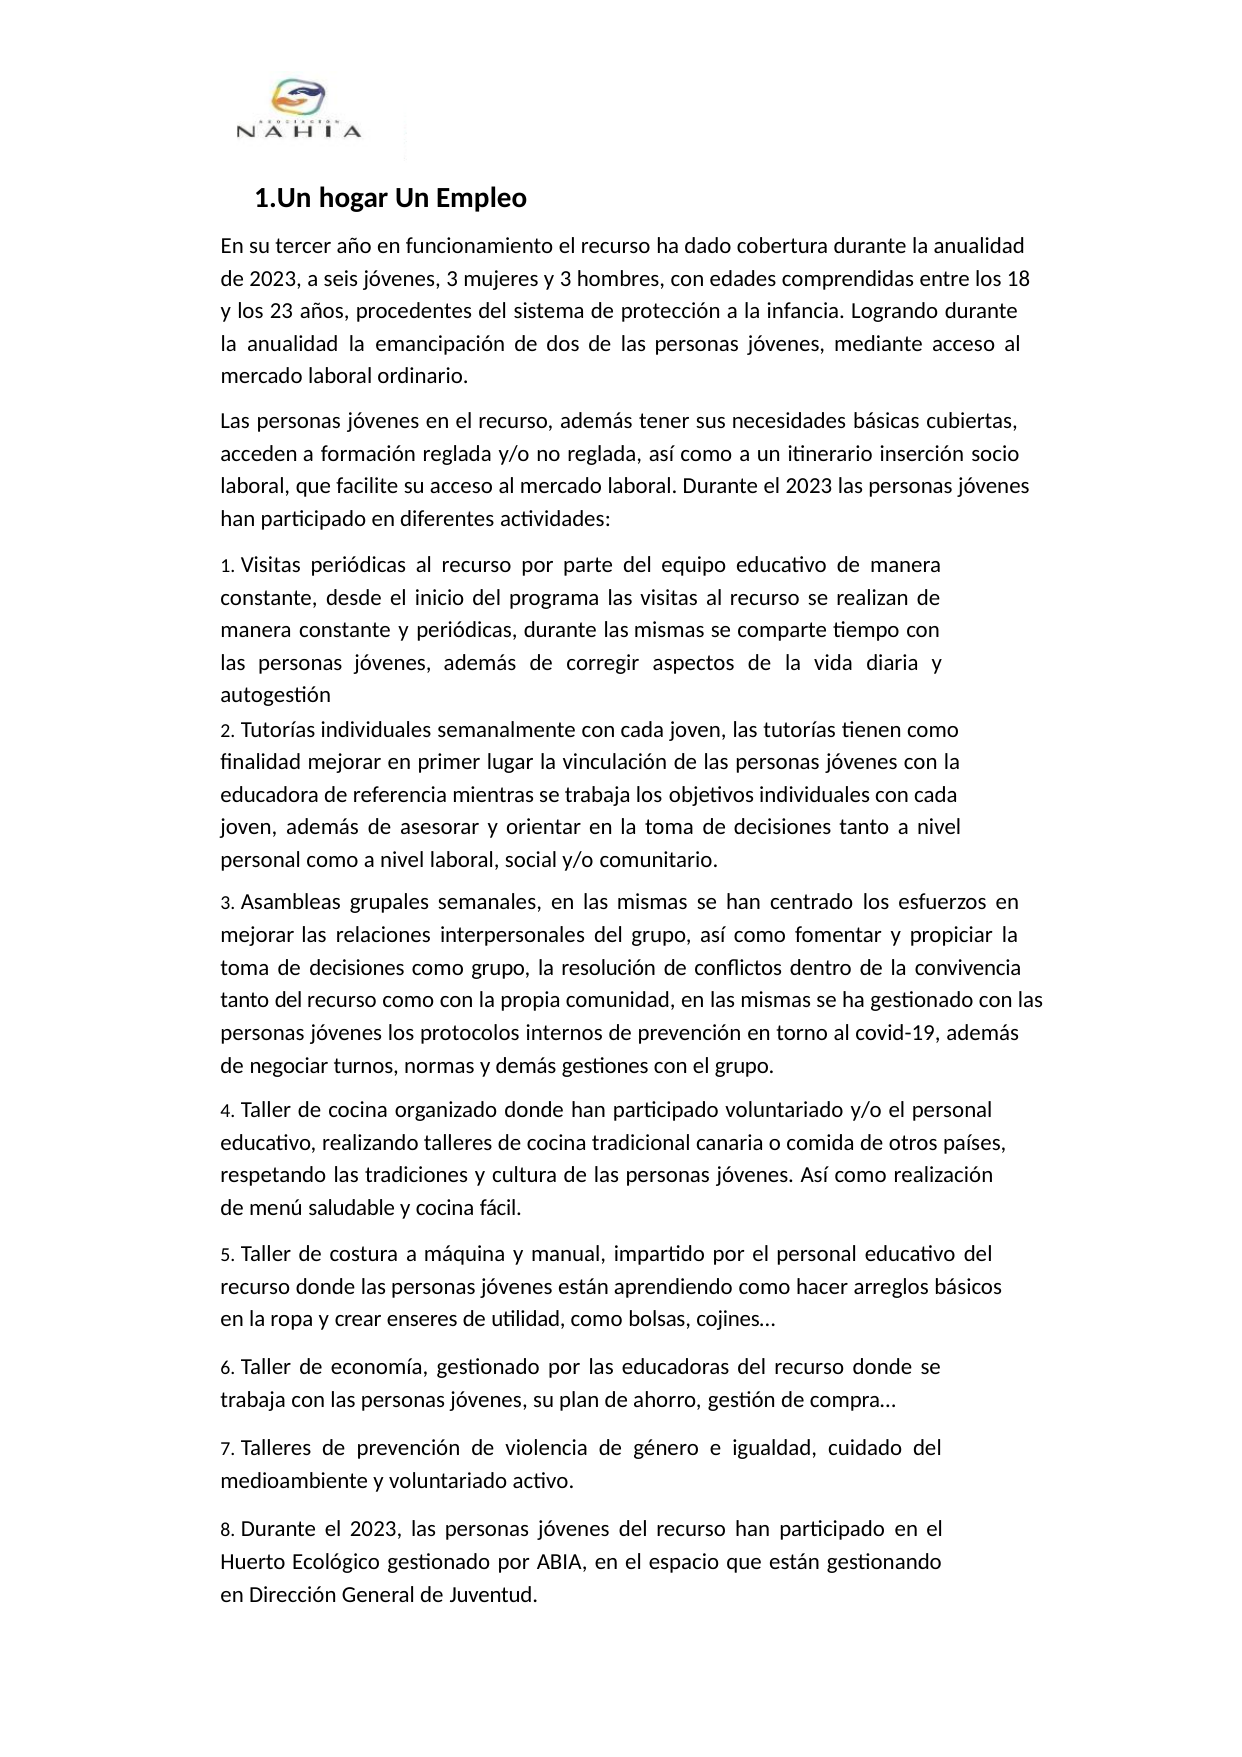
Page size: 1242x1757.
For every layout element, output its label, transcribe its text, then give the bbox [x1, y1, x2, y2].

text_box 8. Durante el 2023, las personas jóvenes del recurso han participado en el Huerto Ecológico gestionado por ABIA, en el espacio que están gestionando en Dirección General de Juventud. [220, 1512, 968, 1607]
text_box 1. Visitas periódicas al recurso por parte del equipo educativo de manera constante, desde el inicio del programa las visitas al recurso se realizan de manera constante y periódicas, durante las mismas se comparte tiempo con las personas jóvenes, además de corregir aspectos de la vida diaria y autogestión 2. Tutorías individuales semanalmente con cada joven, las tutorías tienen como finalidad mejorar en primer lugar la vinculación de las personas jóvenes con la educadora de referencia mientras se trabaja los objetivos individuales con cada joven, además de asesorar y orientar en la toma de decisiones tanto a nivel personal como a nivel laboral, social y/o comunitario. [220, 548, 986, 873]
text_box 1.Un hogar Un Empleo [254, 177, 550, 213]
text_box 5. Taller de costura a máquina y manual, impartido por el personal educativo del recurso donde las personas jóvenes están aprendiendo como hacer arreglos básicos en la ropa y crear enseres de utilidad, como bolsas, cojines… [220, 1237, 1020, 1332]
text_box En su tercer año en funcionamiento el recurso ha dado cobertura durante la anualidad de 2023, a seis jóvenes, 3 mujeres y 3 hombres, con edades comprendidas entre los 18 y los 23 años, procedentes del sistema de protección a la infancia. Logrando durante la anualidad la emancipación de dos de las personas jóvenes, mediante acceso al mercado laboral ordinario. [220, 229, 1044, 389]
text_box [236, 71, 407, 164]
text_box 7. Talleres de prevención de violencia de género e igualdad, cuidado del medioambiente y voluntariado activo. [220, 1432, 967, 1494]
text_box Las personas jóvenes en el recurso, además tener sus necesidades básicas cubiertas, acceden a formación reglada y/o no reglada, así como a un itinerario inserción socio laboral, que facilite su acceso al mercado laboral. Durante el 2023 las personas jóvenes han participado en diferentes actividades: [220, 404, 1044, 532]
text_box 4. Taller de cocina organizado donde han participado voluntariado y/o el personal educativo, realizando talleres de cocina tradicional canaria o comida de otros países, respetando las tradiciones y cultura de las personas jóvenes. Así como realización de menú saludable y cocina fácil. [220, 1093, 1019, 1221]
text_box 6. Taller de economía, gestionado por las educadoras del recurso donde se trabaja con las personas jóvenes, su plan de ahorro, gestión de compra… [220, 1350, 967, 1413]
text_box 3. Asambleas grupales semanales, en las mismas se han centrado los esfuerzos en mejorar las relaciones interpersonales del grupo, así como fomentar y propiciar la toma de decisiones como grupo, la resolución de conflictos dentro de la convivencia tanto del recurso como con la propia comunidad, en las mismas se ha gestionado con las personas jóvenes los protocolos internos de prevención en torno al covid-19, además de negociar turnos, normas y demás gestiones con el grupo. [220, 886, 1044, 1079]
